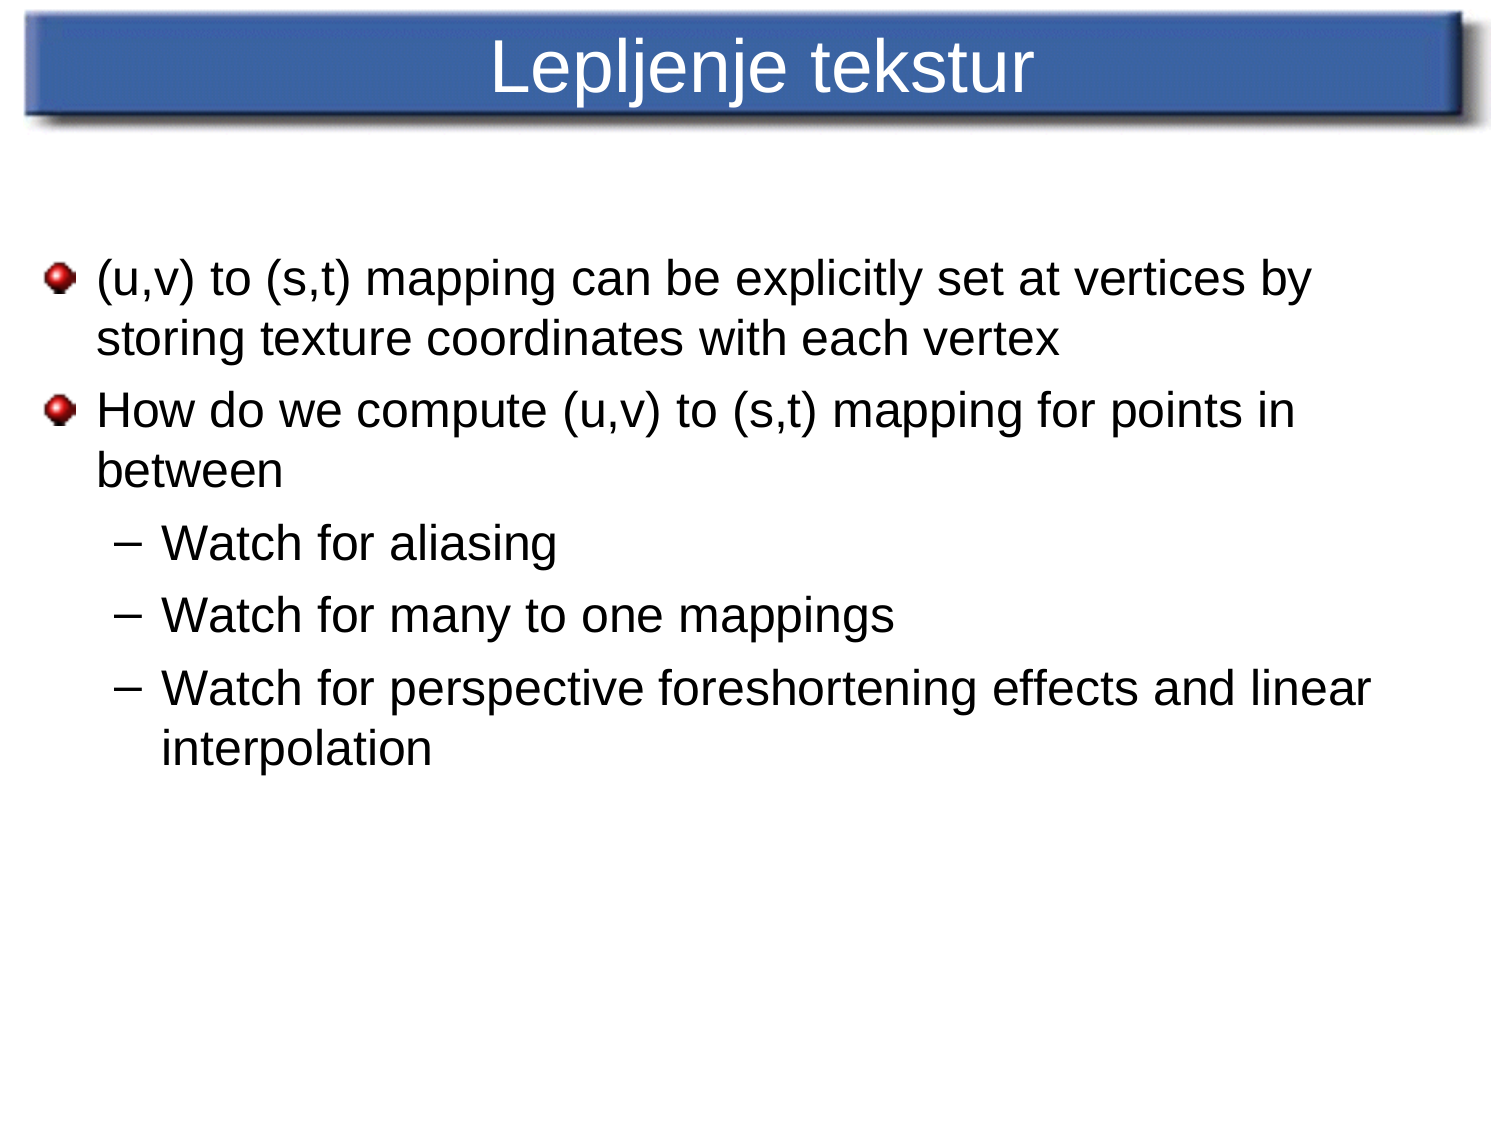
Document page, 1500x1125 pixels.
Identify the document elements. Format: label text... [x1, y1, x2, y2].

list (u,v) to (s,t) mapping can be explicitly set at vertices by storing texture coordinates with each vertex How do we compute (u,v) to (s,t) mapping for points in between Watch for aliasing Watch for many to one mappings Watch for perspective foreshortening effects and linear interpolation [24, 237, 1401, 1000]
title Lepljenje tekstur [24, 0, 1500, 126]
picture [23, 8, 1491, 135]
